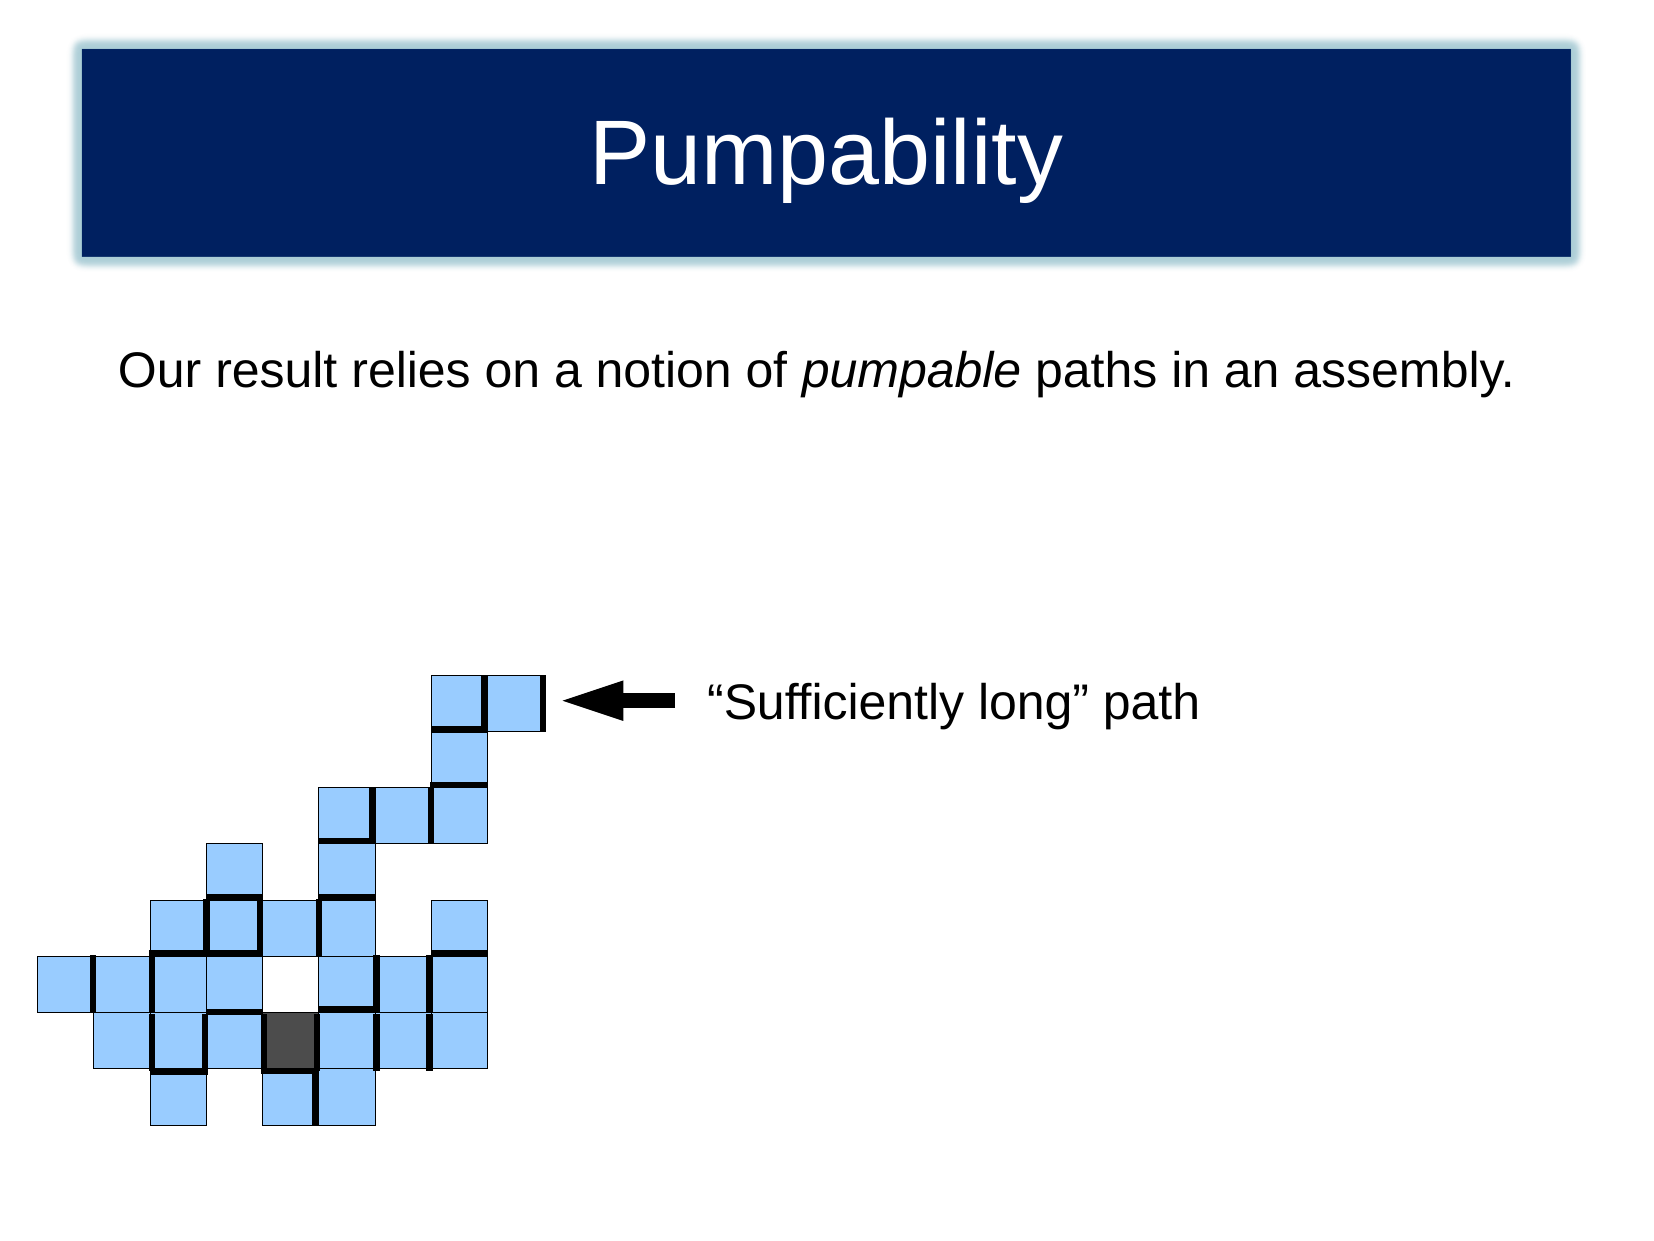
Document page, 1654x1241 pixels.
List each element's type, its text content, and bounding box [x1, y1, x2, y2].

picture [61, 28, 1592, 278]
text_box [37, 675, 546, 1126]
text_box “Sufficiently long” path [692, 667, 1216, 738]
text_box Pumpability [82, 49, 1571, 257]
text_box Our result relies on a notion of pumpable paths in an assembly. [103, 334, 1530, 406]
